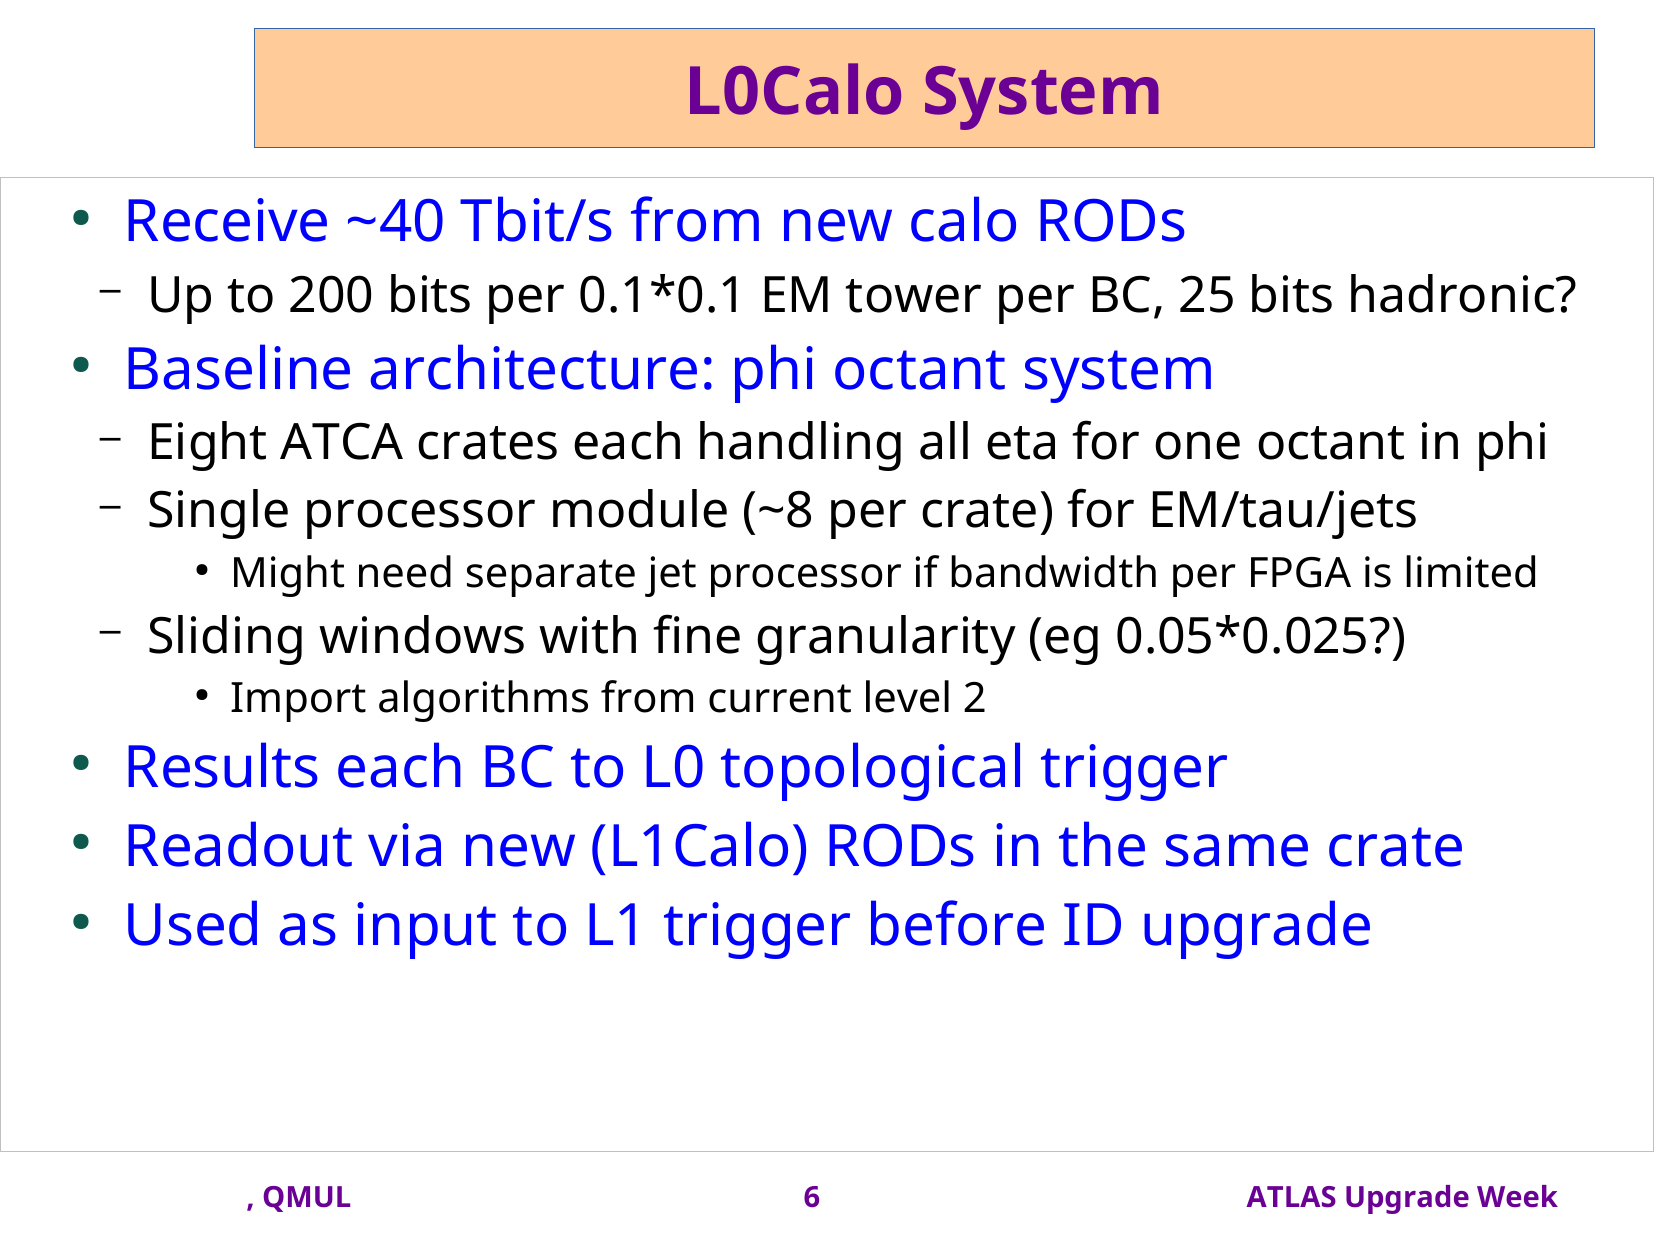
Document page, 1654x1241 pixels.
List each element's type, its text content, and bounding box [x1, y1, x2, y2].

list Receive ~40 Tbit/s from new calo RODs Up to 200 bits per 0.1*0.1 EM tower per BC, 25 bits hadronic? Baseline architecture: phi octant system Eight ATCA crates each handling all eta for one octant in phi Single processor module (~8 per crate) for EM/tau/jets Might need separate jet processor if bandwidth per FPGA is limited Sliding windows with fine granularity (eg 0.05*0.025?) Import algorithms from current level 2 Results each BC to L0 topological trigger Readout via new (L1Calo) RODs in the same crate Used as input to L1 trigger before ID upgrade [52, 179, 1635, 1138]
title L0Calo System [254, 28, 1595, 148]
